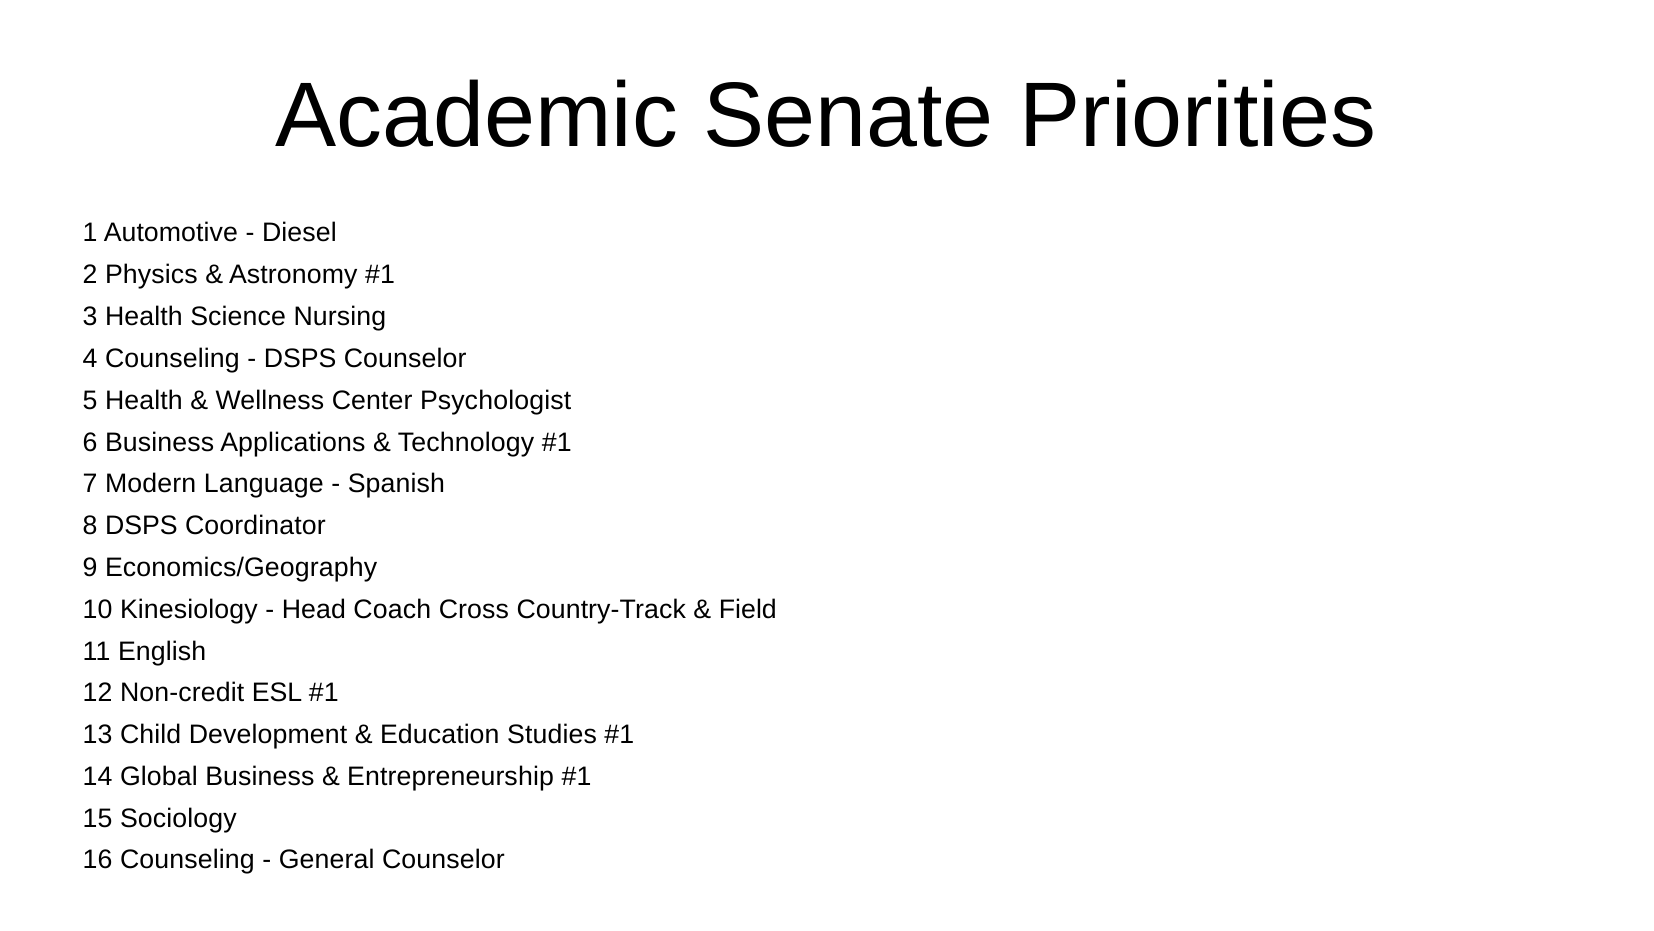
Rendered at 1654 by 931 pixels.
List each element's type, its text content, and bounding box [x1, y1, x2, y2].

title Academic Senate Priorities [82, 37, 1571, 193]
list 1 Automotive - Diesel 2 Physics & Astronomy #1 3 Health Science Nursing 4 Counseling - DSPS Counselor 5 Health & Wellness Center Psychologist 6 Business Applications & Technology #1 7 Modern Language - Spanish 8 DSPS Coordinator 9 Economics/Geography 10 Kinesiology - Head Coach Cross Country-Track & Field 11 English 12 Non-credit ESL #1 13 Child Development & Education Studies #1 14 Global Business & Entrepreneurship #1 15 Sociology 16 Counseling - General Counselor [82, 217, 1571, 886]
